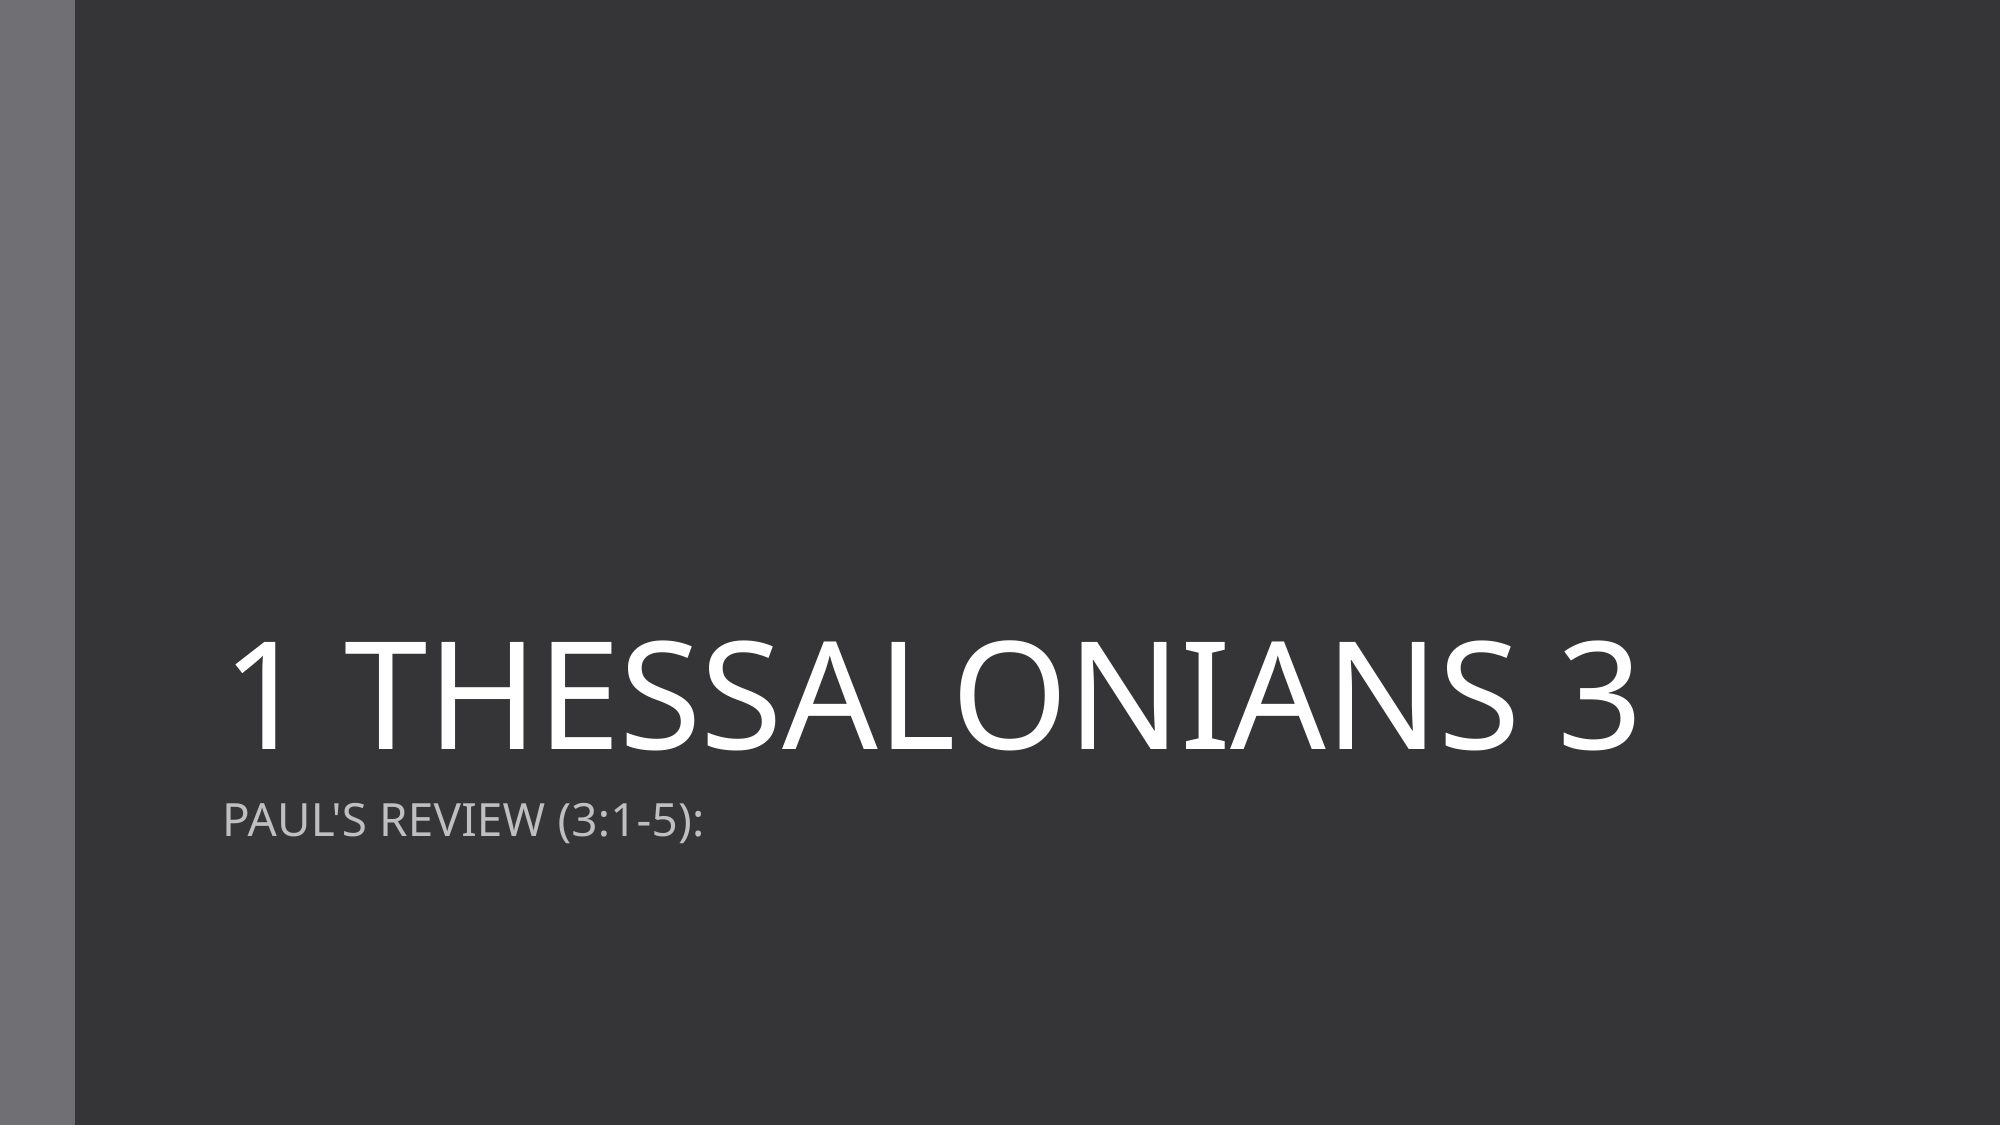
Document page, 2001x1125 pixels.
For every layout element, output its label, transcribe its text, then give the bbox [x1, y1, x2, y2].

title 1 THESSALONIANS 3 [206, 124, 1752, 787]
subtitle PAUL'S REVIEW (3:1-5): [206, 787, 1752, 1066]
